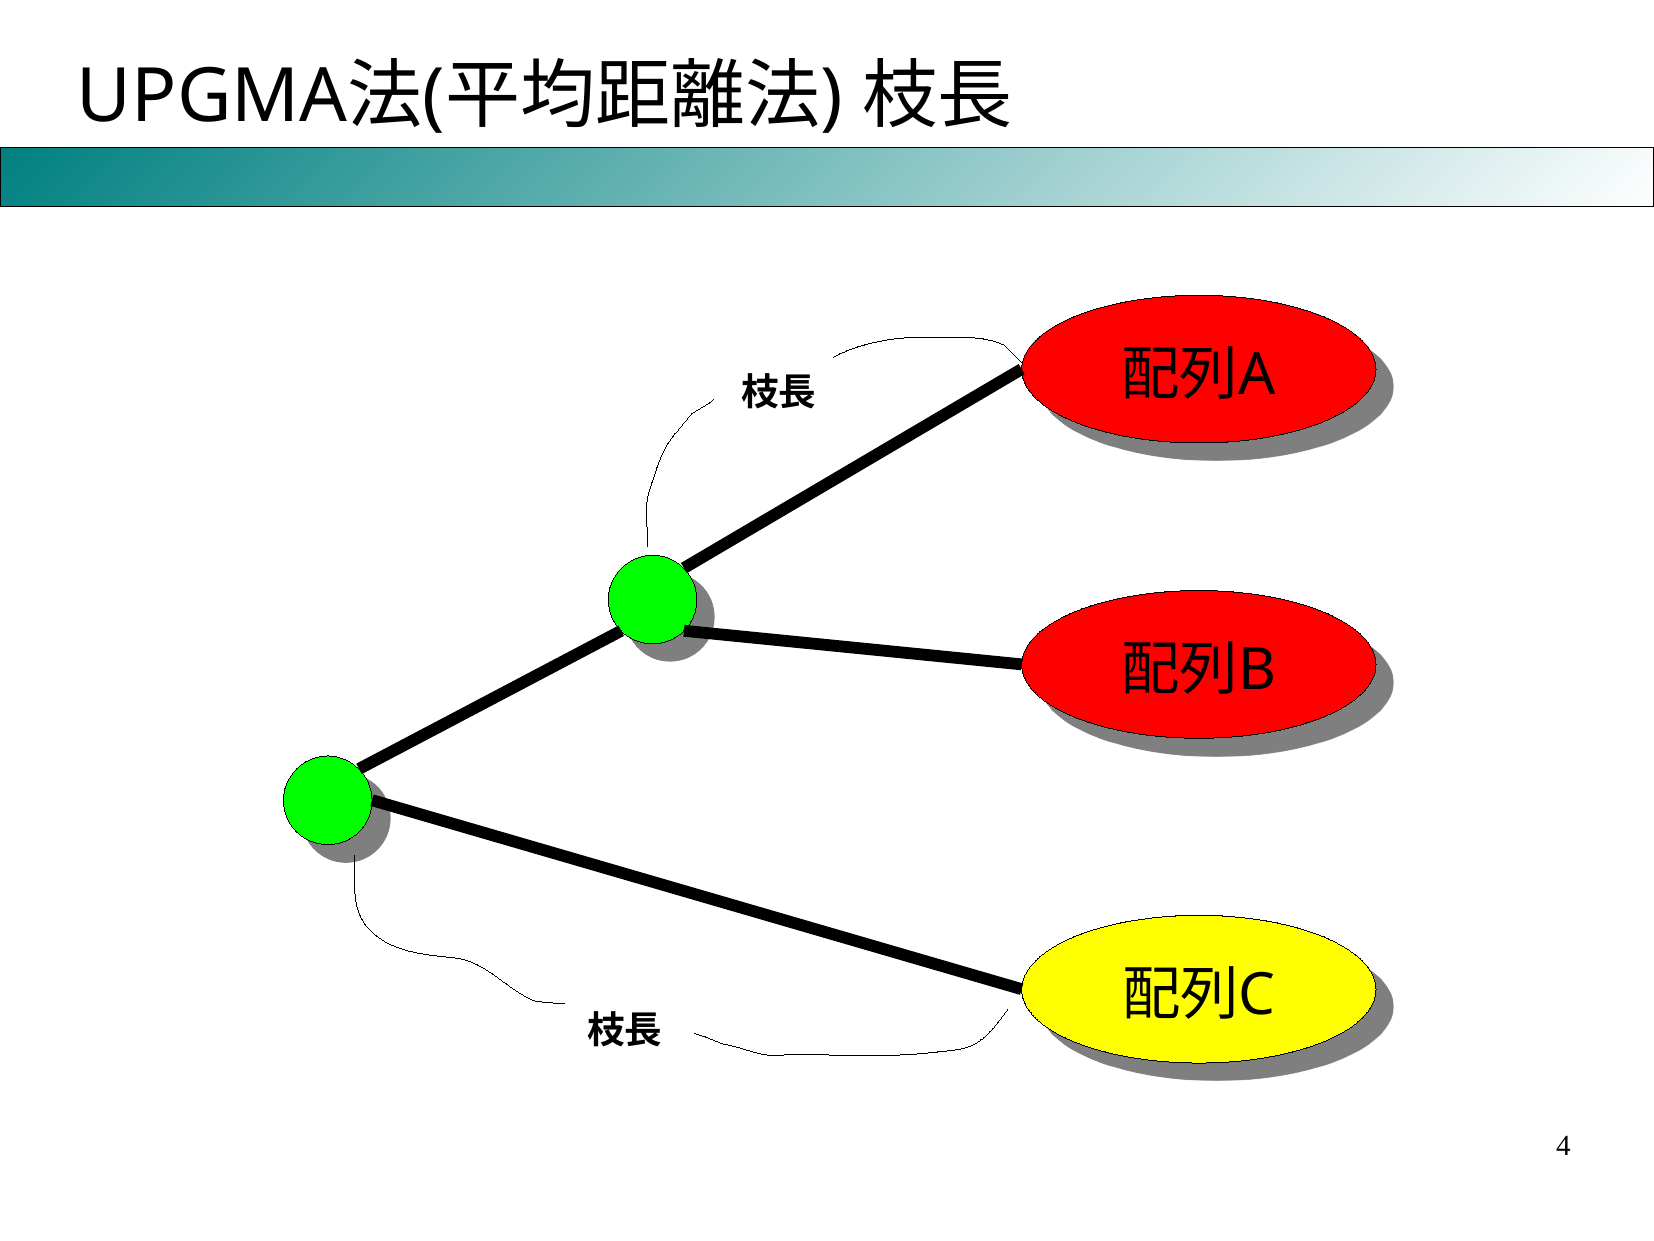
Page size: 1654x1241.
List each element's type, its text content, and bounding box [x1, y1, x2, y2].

text_box 配列C [1021, 915, 1377, 1064]
text_box 枝長 [572, 992, 780, 1048]
text_box 配列B [1022, 590, 1377, 739]
text_box 枝長 [726, 354, 934, 410]
text_box [608, 555, 697, 644]
text_box 配列A [1021, 295, 1377, 443]
text_box [283, 755, 372, 845]
title UPGMA法(平均距離法) 枝長 [76, 29, 1566, 148]
